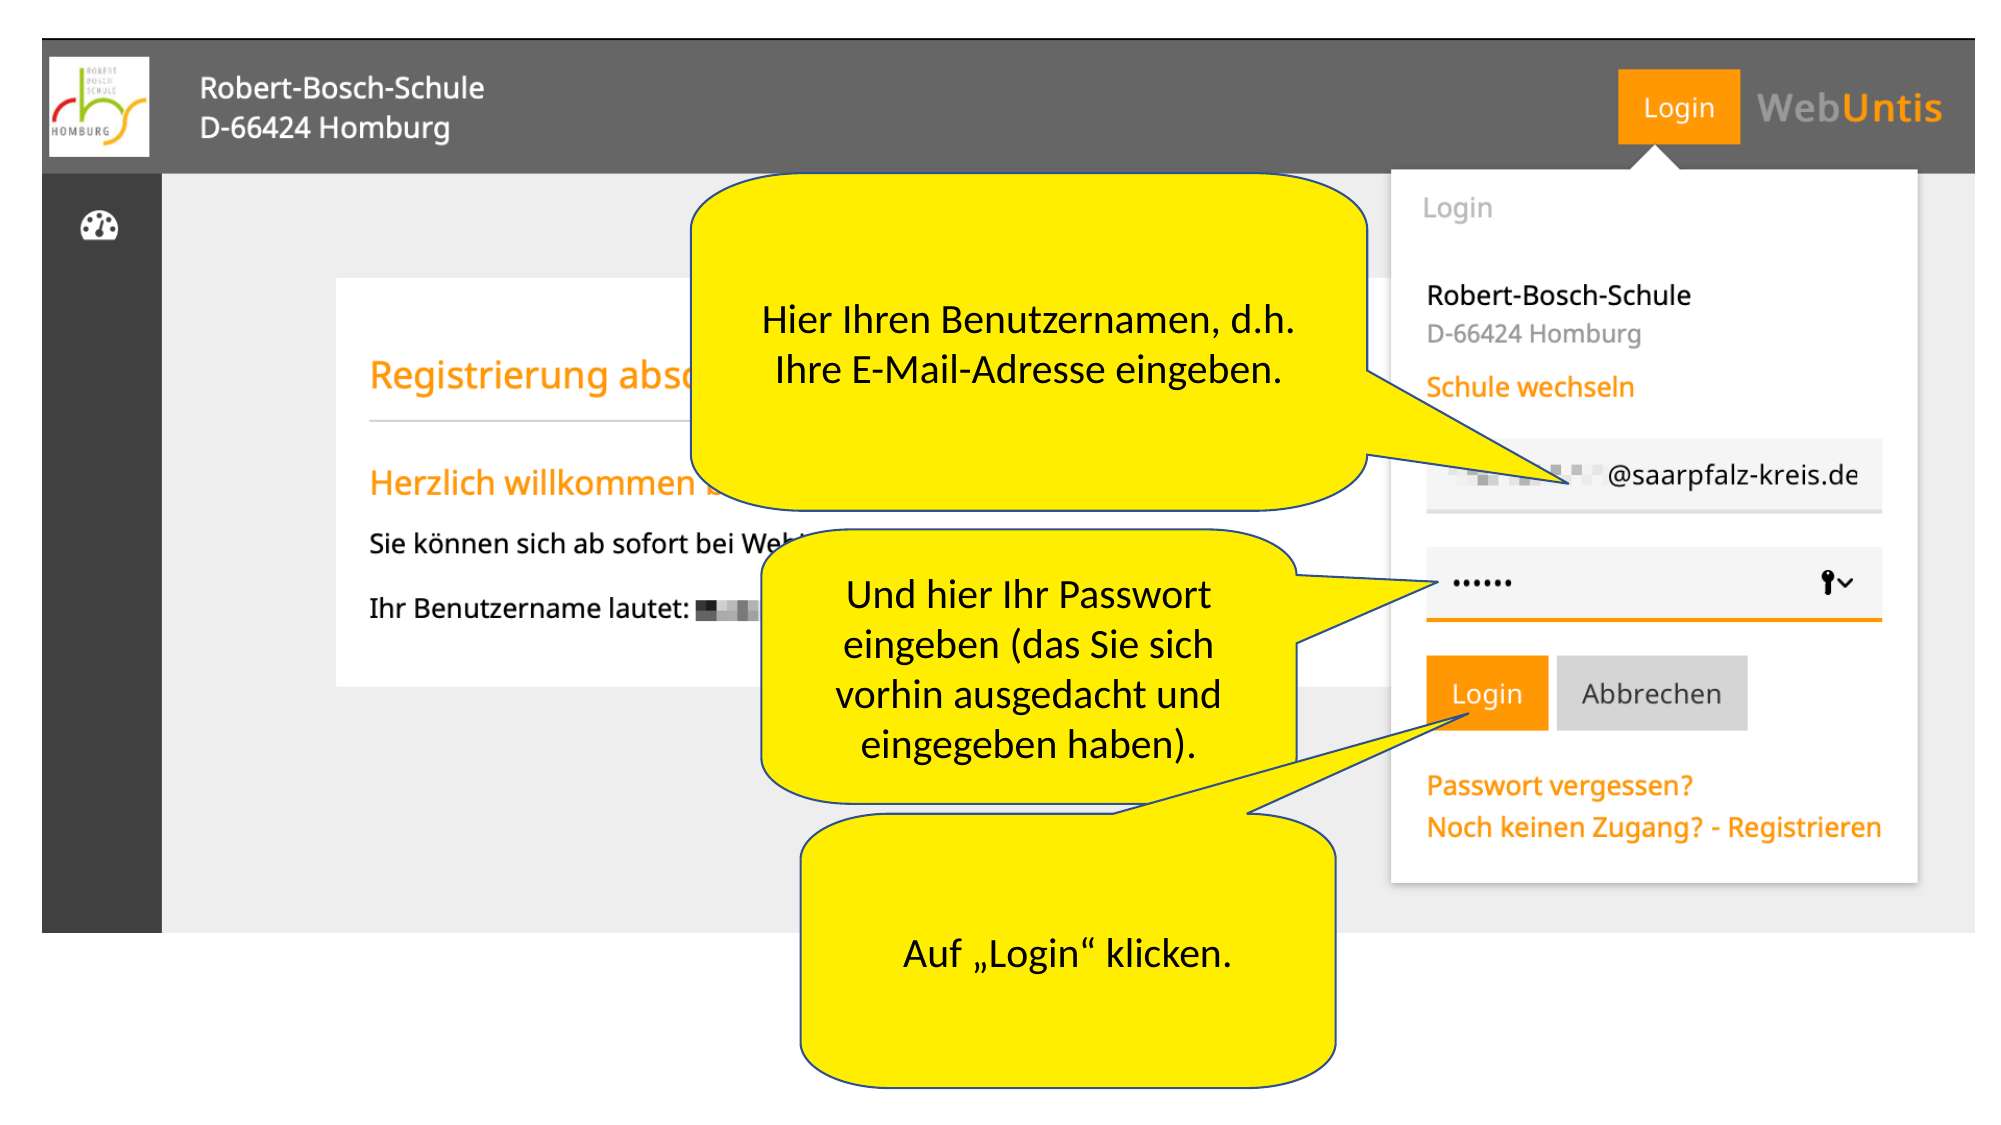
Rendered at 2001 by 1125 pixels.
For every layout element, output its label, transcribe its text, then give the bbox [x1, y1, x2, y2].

text_box Hier Ihren Benutzernamen, d.h. Ihre E-Mail-Adresse eingeben. [690, 173, 1569, 511]
picture [42, 38, 1975, 933]
text_box Auf „Login“ klicken. [800, 713, 1469, 1089]
text_box Und hier Ihr Passwort eingeben (das Sie sich vorhin ausgedacht und eingegeben haben). [761, 529, 1439, 804]
